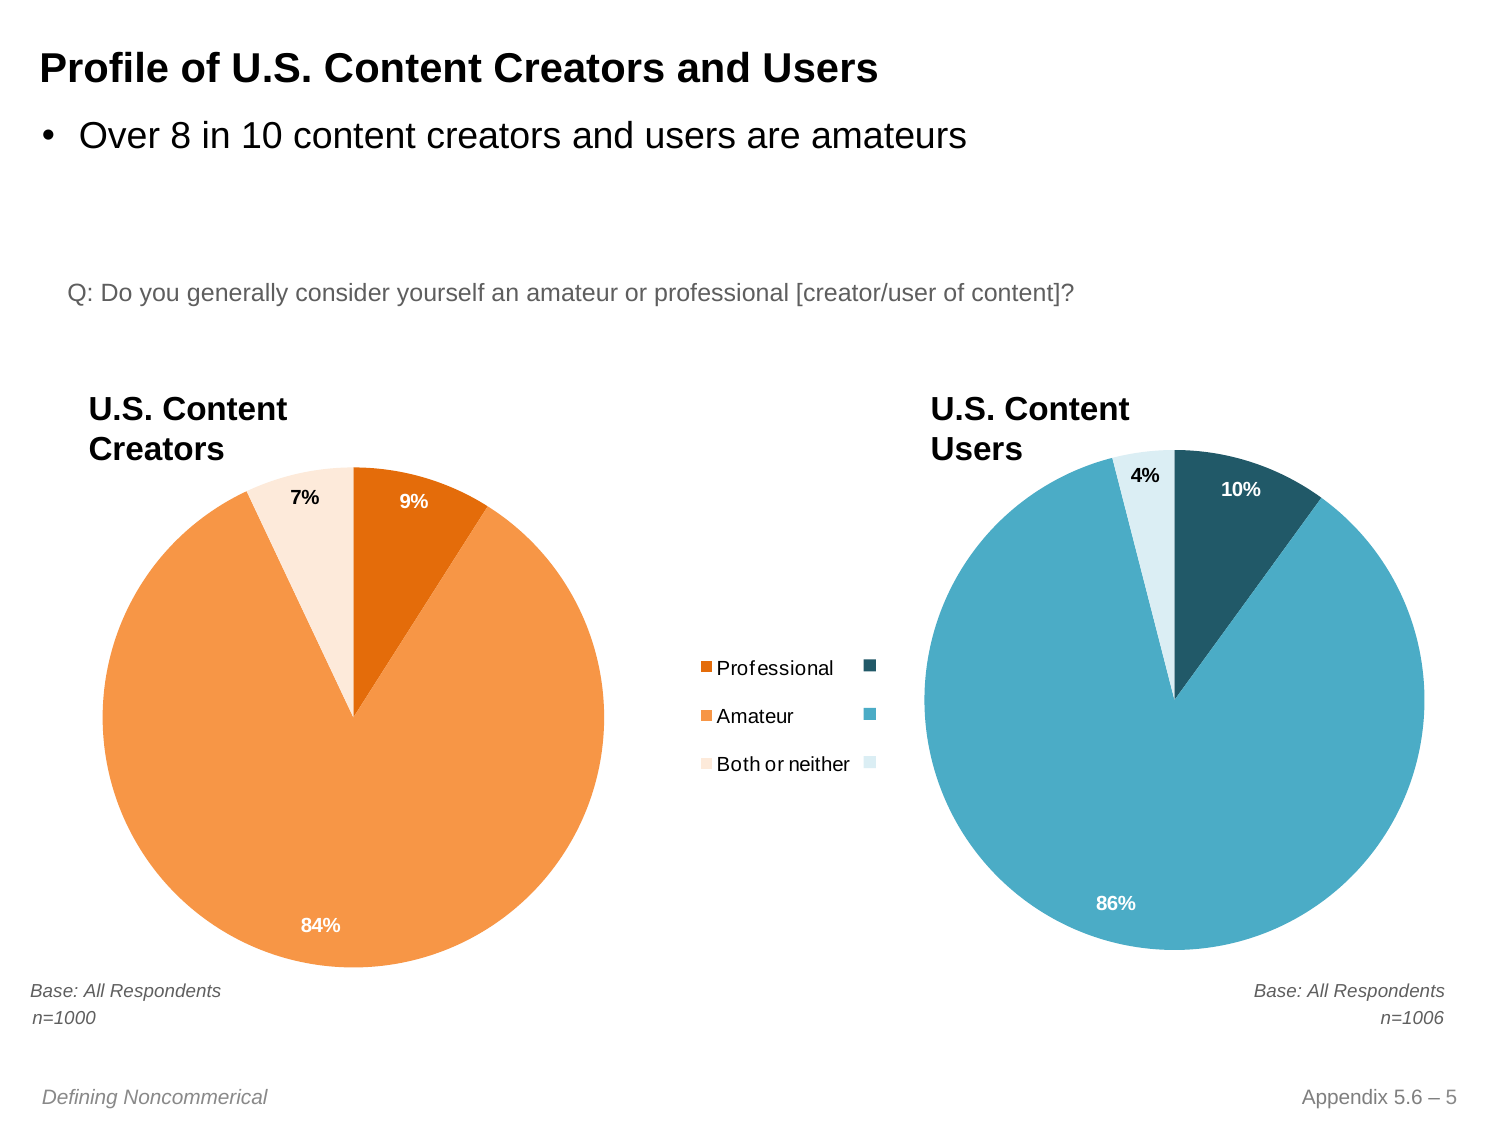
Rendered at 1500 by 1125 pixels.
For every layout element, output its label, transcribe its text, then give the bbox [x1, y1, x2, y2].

text_box Base: All Respondents [1001, 971, 1460, 1010]
text_box Over 8 in 10 content creators and users are amateurs [27, 110, 1382, 165]
text_box Profile of U.S. Content Creators and Users [24, 27, 1454, 110]
picture [52, 381, 1459, 1037]
text_box n=1006 [1144, 1010, 1459, 1037]
text_box Base: All Respondents [15, 970, 474, 1009]
text_box [863, 756, 876, 769]
text_box Appendix 5.6 – <number> [1121, 1066, 1472, 1125]
text_box [863, 659, 876, 672]
text_box Q: Do you generally consider yourself an amateur or professional [creator/user of content]? [52, 240, 1402, 346]
text_box U.S. Content Creators [73, 379, 418, 476]
text_box Defining Noncommerical [27, 1066, 503, 1125]
text_box n=1000 [17, 1009, 332, 1036]
text_box [863, 707, 876, 720]
text_box U.S. Content Users [915, 379, 1240, 476]
